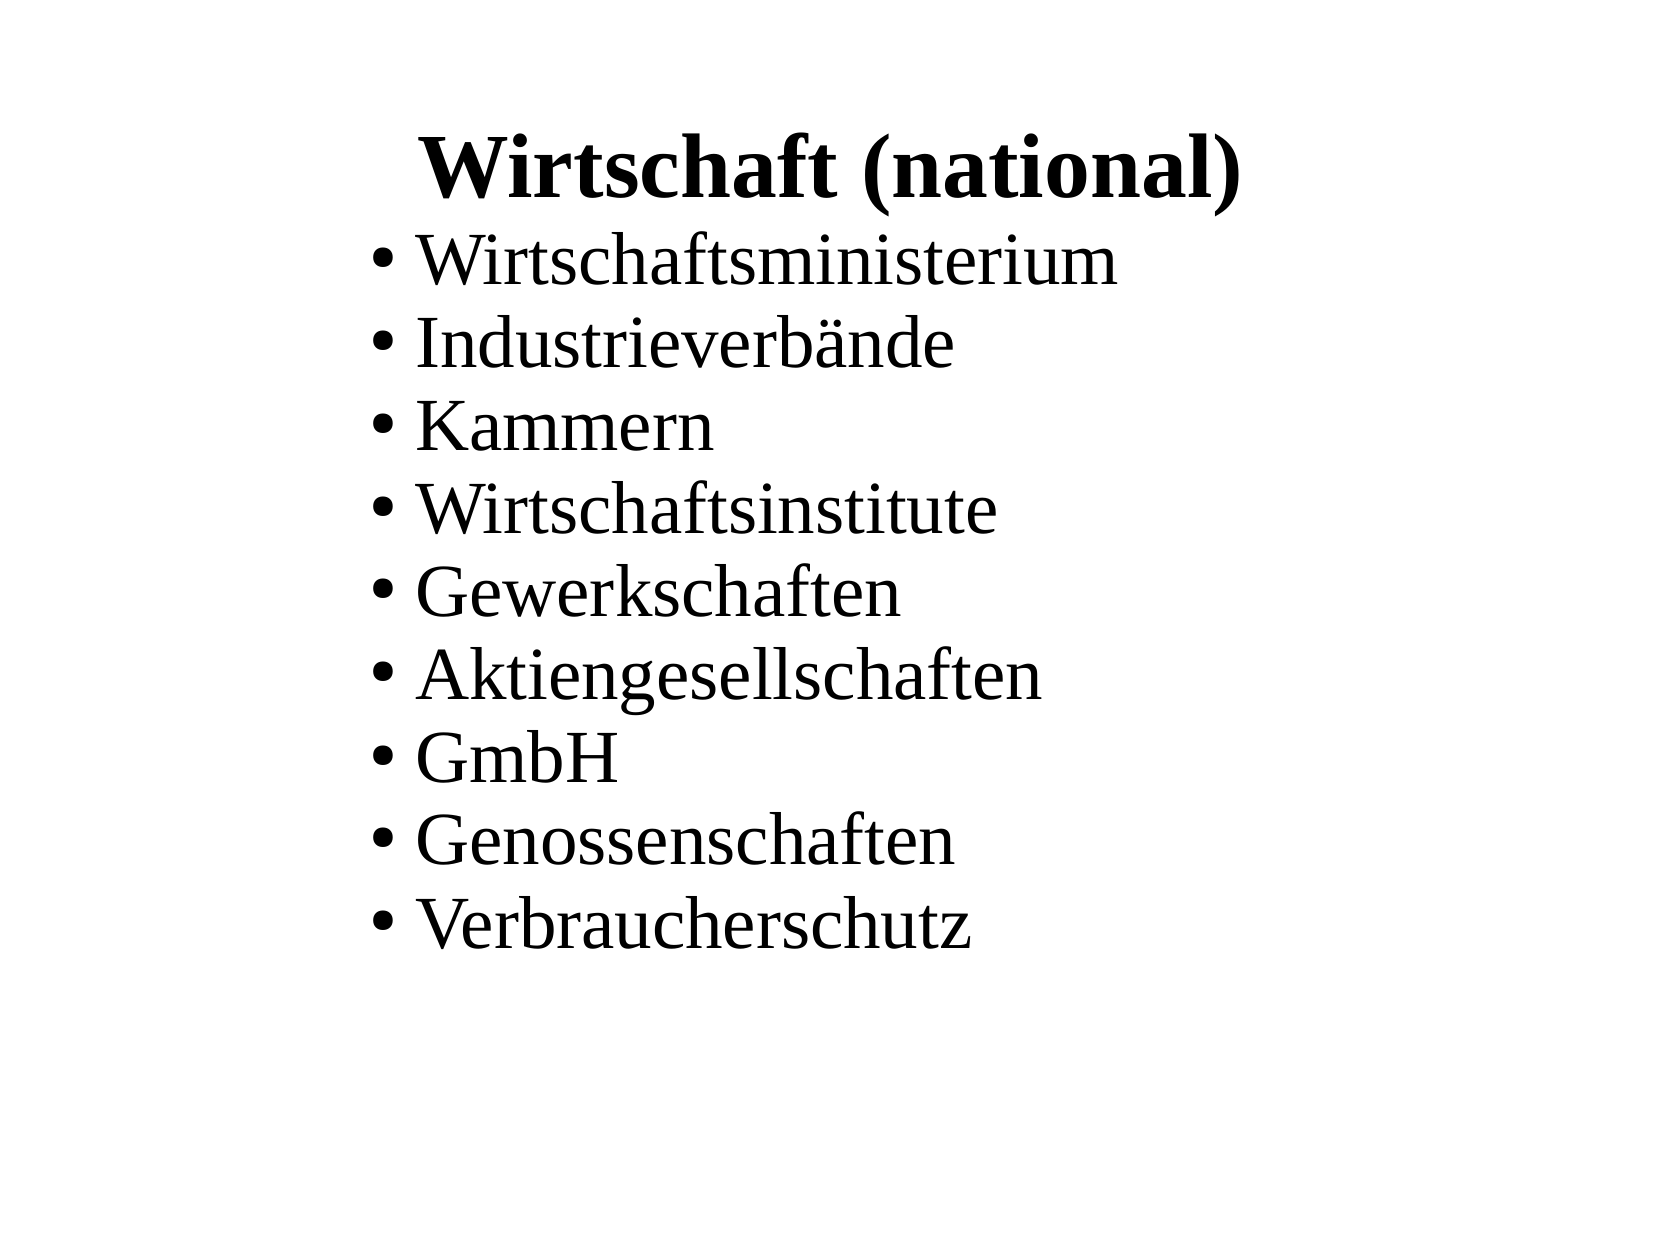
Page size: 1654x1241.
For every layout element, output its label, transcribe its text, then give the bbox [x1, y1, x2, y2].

text_box Wirtschaft (national) Wirtschaftsministerium Industrieverbände Kammern Wirtschaftsinstitute Gewerkschaften Aktiengesellschaften GmbH Genossenschaften Verbraucherschutz [354, 108, 1307, 972]
